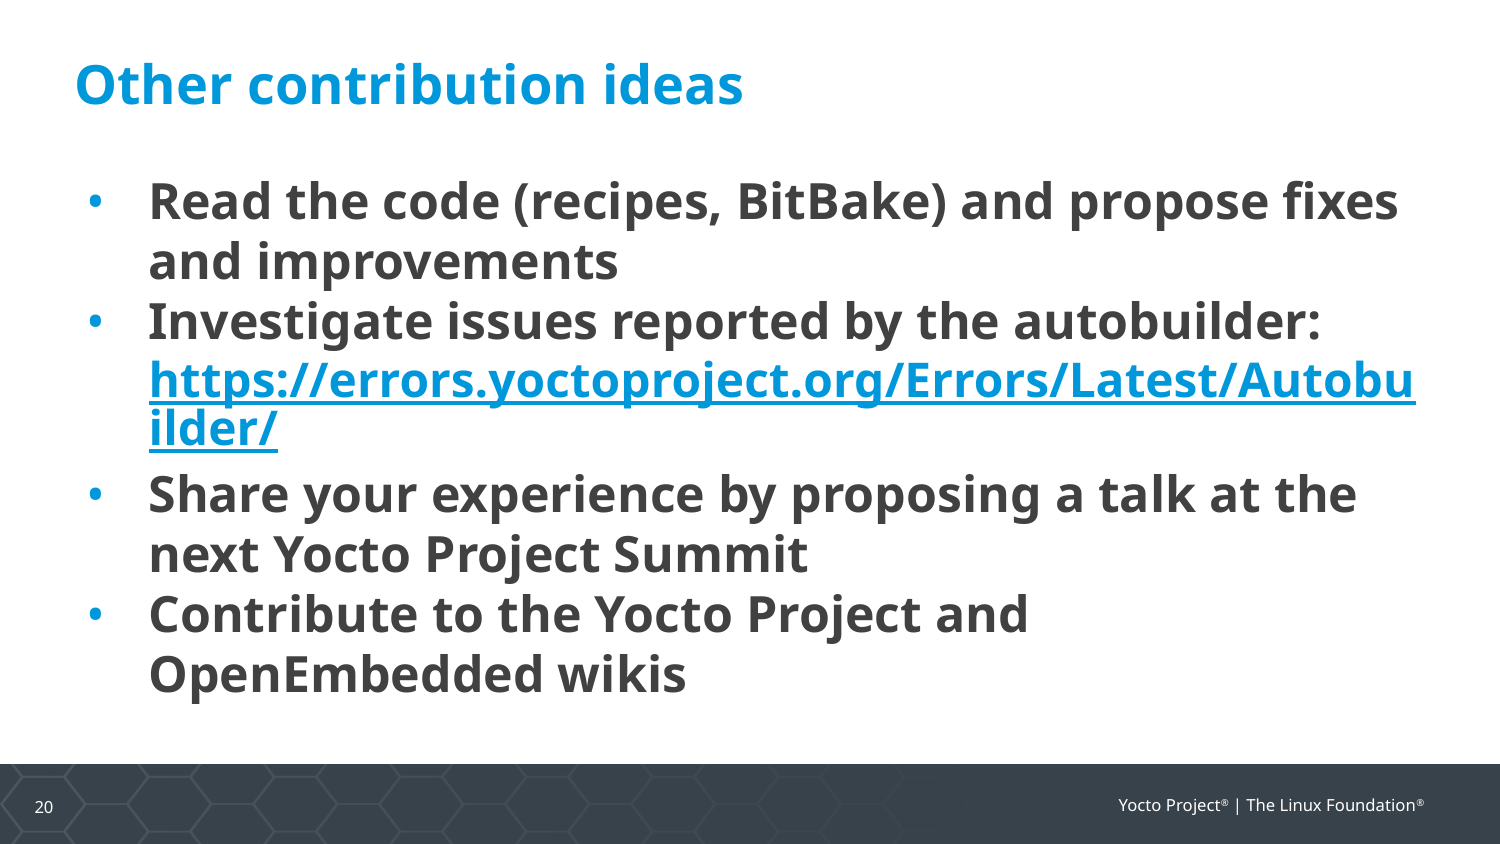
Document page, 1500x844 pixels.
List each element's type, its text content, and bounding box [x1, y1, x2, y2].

list Read the code (recipes, BitBake) and propose fixes and improvements Investigate issues reported by the autobuilder: https://errors.yoctoproject.org/Errors/Latest/Autobuilder/ Share your experience by proposing a talk at the next Yocto Project Summit Contribute to the Yocto Project and OpenEmbedded wikis [73, 169, 1425, 728]
picture [0, 0, 1500, 844]
title Other contribution ideas [74, 50, 1425, 160]
